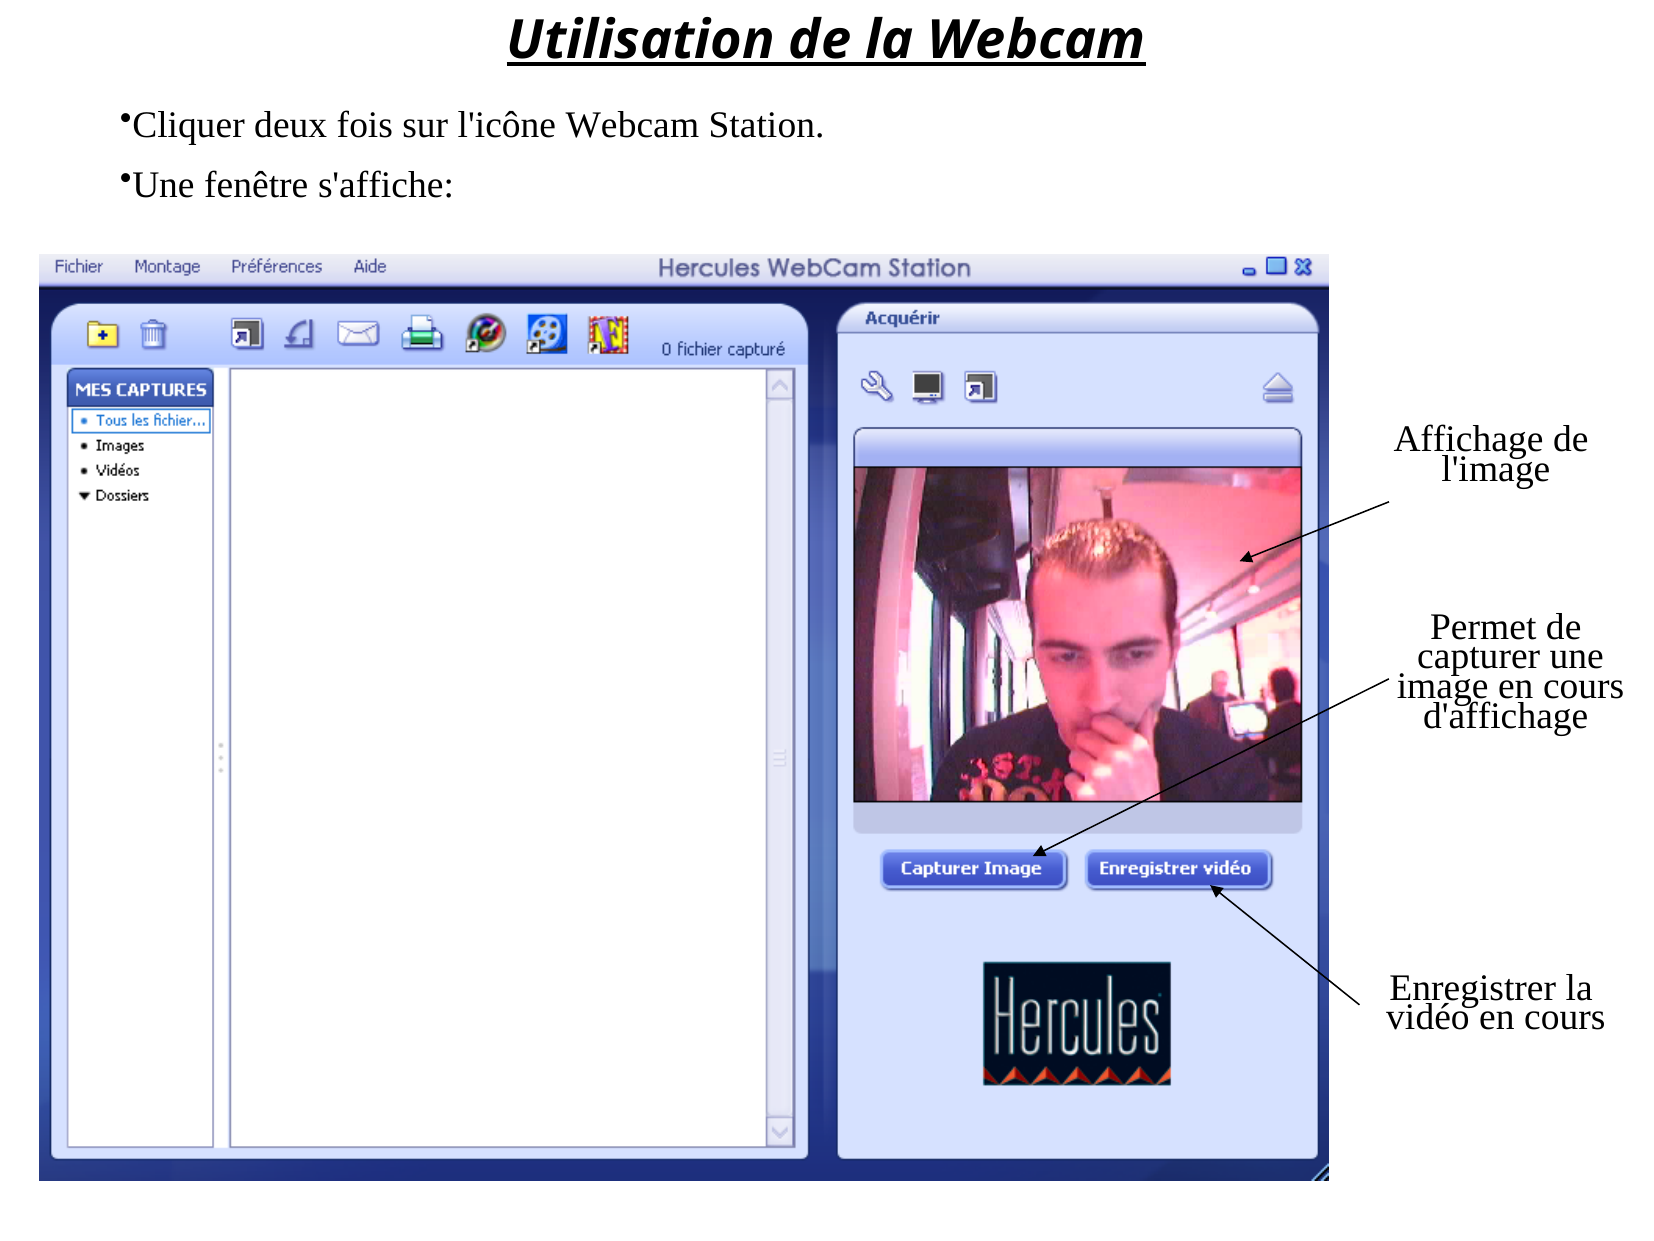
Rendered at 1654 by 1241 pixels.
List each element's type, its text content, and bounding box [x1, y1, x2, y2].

text_box Enregistrer la vidéo en cours [1358, 980, 1625, 1069]
text_box Permet de capturer une image en cours d'affichage [1358, 620, 1654, 767]
text_box Affichage de l'image [1358, 432, 1625, 520]
text_box Cliquer deux fois sur l'icône Webcam Station. Une fenêtre s'affiche: [29, 118, 1624, 234]
picture [39, 254, 1329, 1181]
text_box Utilisation de la Webcam [29, 29, 1624, 118]
